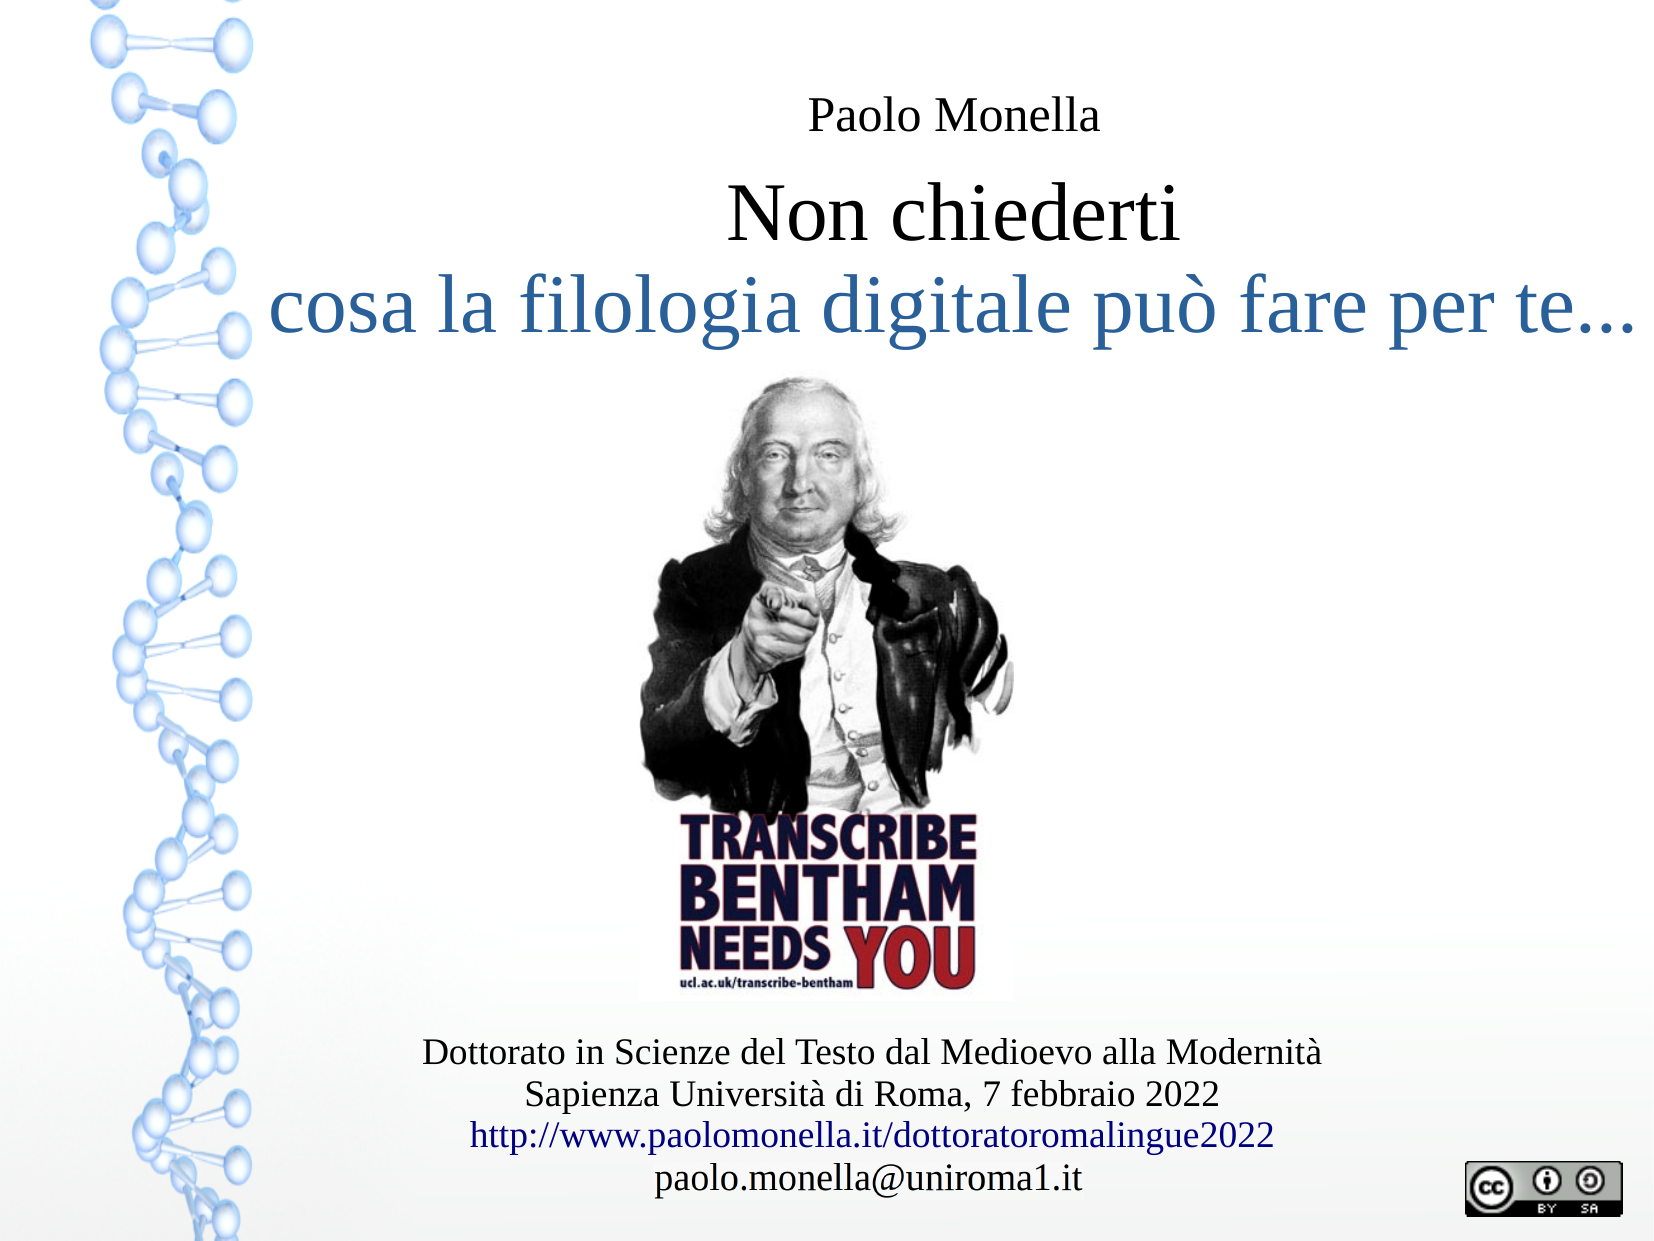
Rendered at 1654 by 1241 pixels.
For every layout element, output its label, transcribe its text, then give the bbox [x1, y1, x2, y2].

subtitle Paolo Monella Non chiederti cosa la filologia digitale può fare per te... [265, 41, 1643, 467]
picture [0, 0, 1654, 1241]
text_box Dottorato in Scienze del Testo dal Medioevo alla Modernità Sapienza Università di Roma, 7 febbraio 2022 http://www.paolomonella.it/dottoratoromalingue2022 [305, 1031, 1440, 1239]
